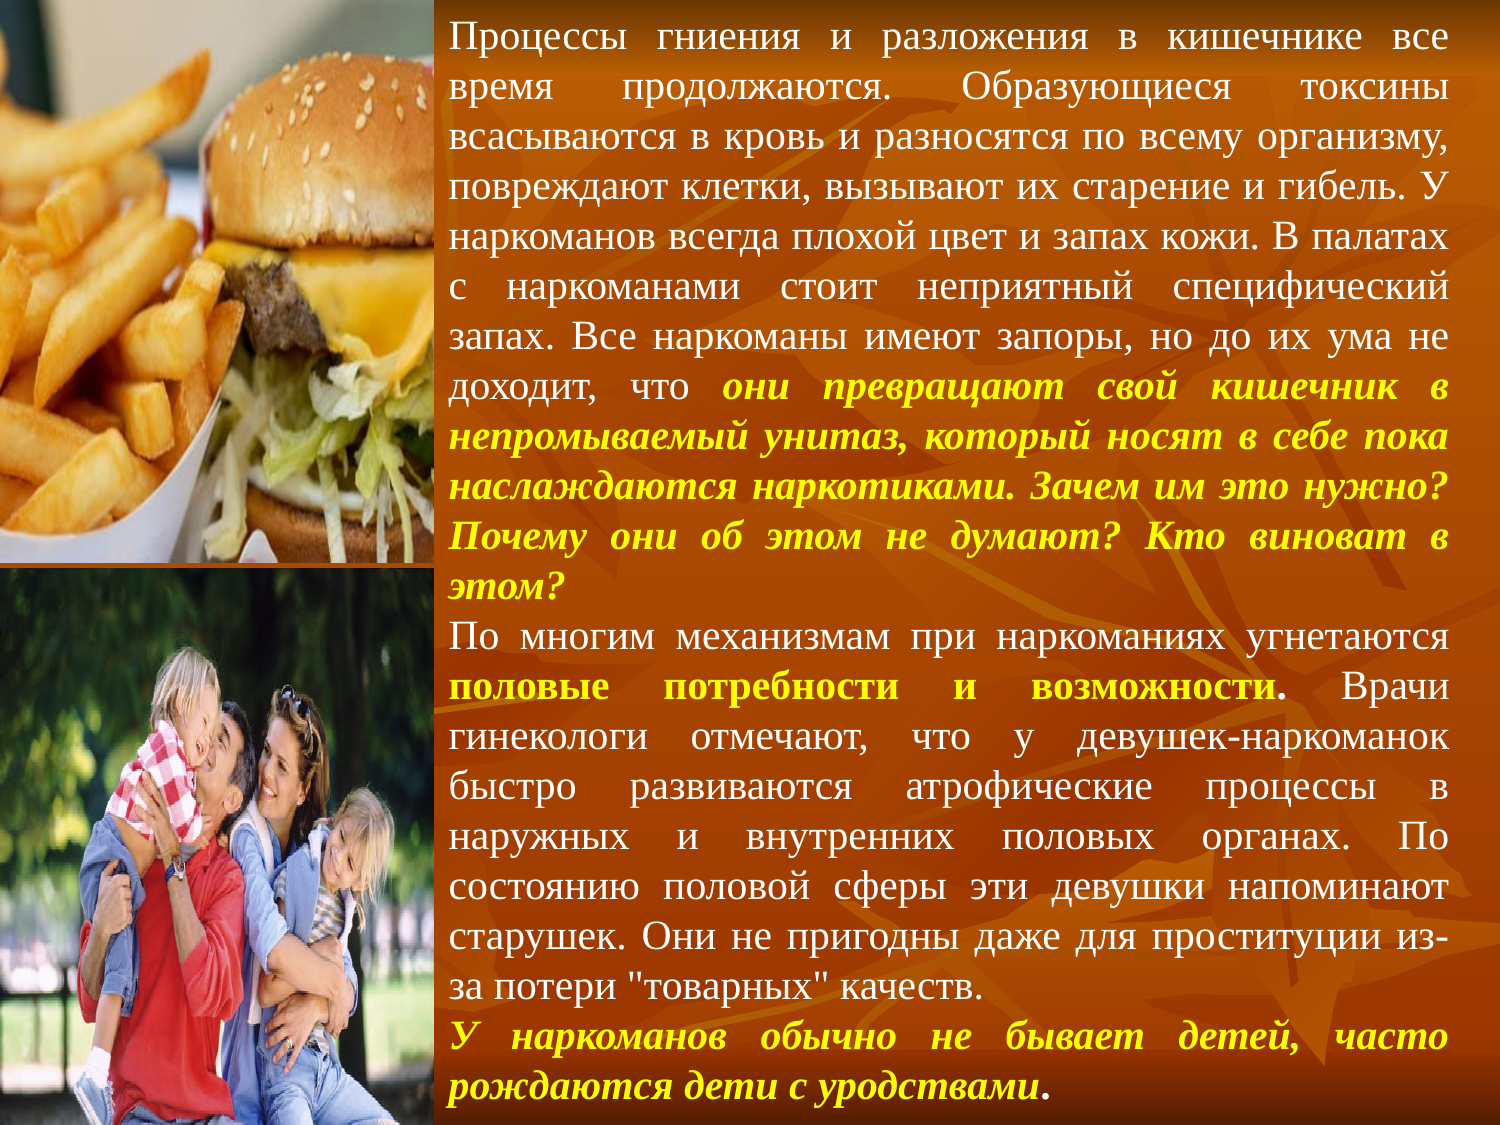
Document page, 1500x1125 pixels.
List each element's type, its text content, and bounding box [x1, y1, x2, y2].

text_box Процессы гниения и разложения в кишечнике все время продолжаются. Образующиеся токсины всасываются в кровь и разносятся по всему организму, повреждают клетки, вызывают их старение и гибель. У наркоманов всегда плохой цвет и запах кожи. В палатах с наркоманами стоит неприятный специфический запах. Все наркоманы имеют запоры, но до их ума не доходит, что они превращают свой кишечник в непромываемый унитаз, который носят в себе пока наслаждаются наркотиками. Зачем им это нужно? Почему они об этом не думают? Кто виноват в этом? По многим механизмам при наркоманиях угнетаются половые потребности и возможности. Врачи гинекологи отмечают, что у девушек-наркоманок быстро развиваются атрофические процессы в наружных и внутренних половых органах. По состоянию половой сферы эти девушки напоминают старушек. Они не пригодны даже для проституции из-за потери "товарных" качеств. У наркоманов обычно не бывает детей, часто рождаются дети с уродствами. [433, 0, 1465, 1125]
picture [0, 0, 434, 563]
picture [0, 568, 434, 1125]
